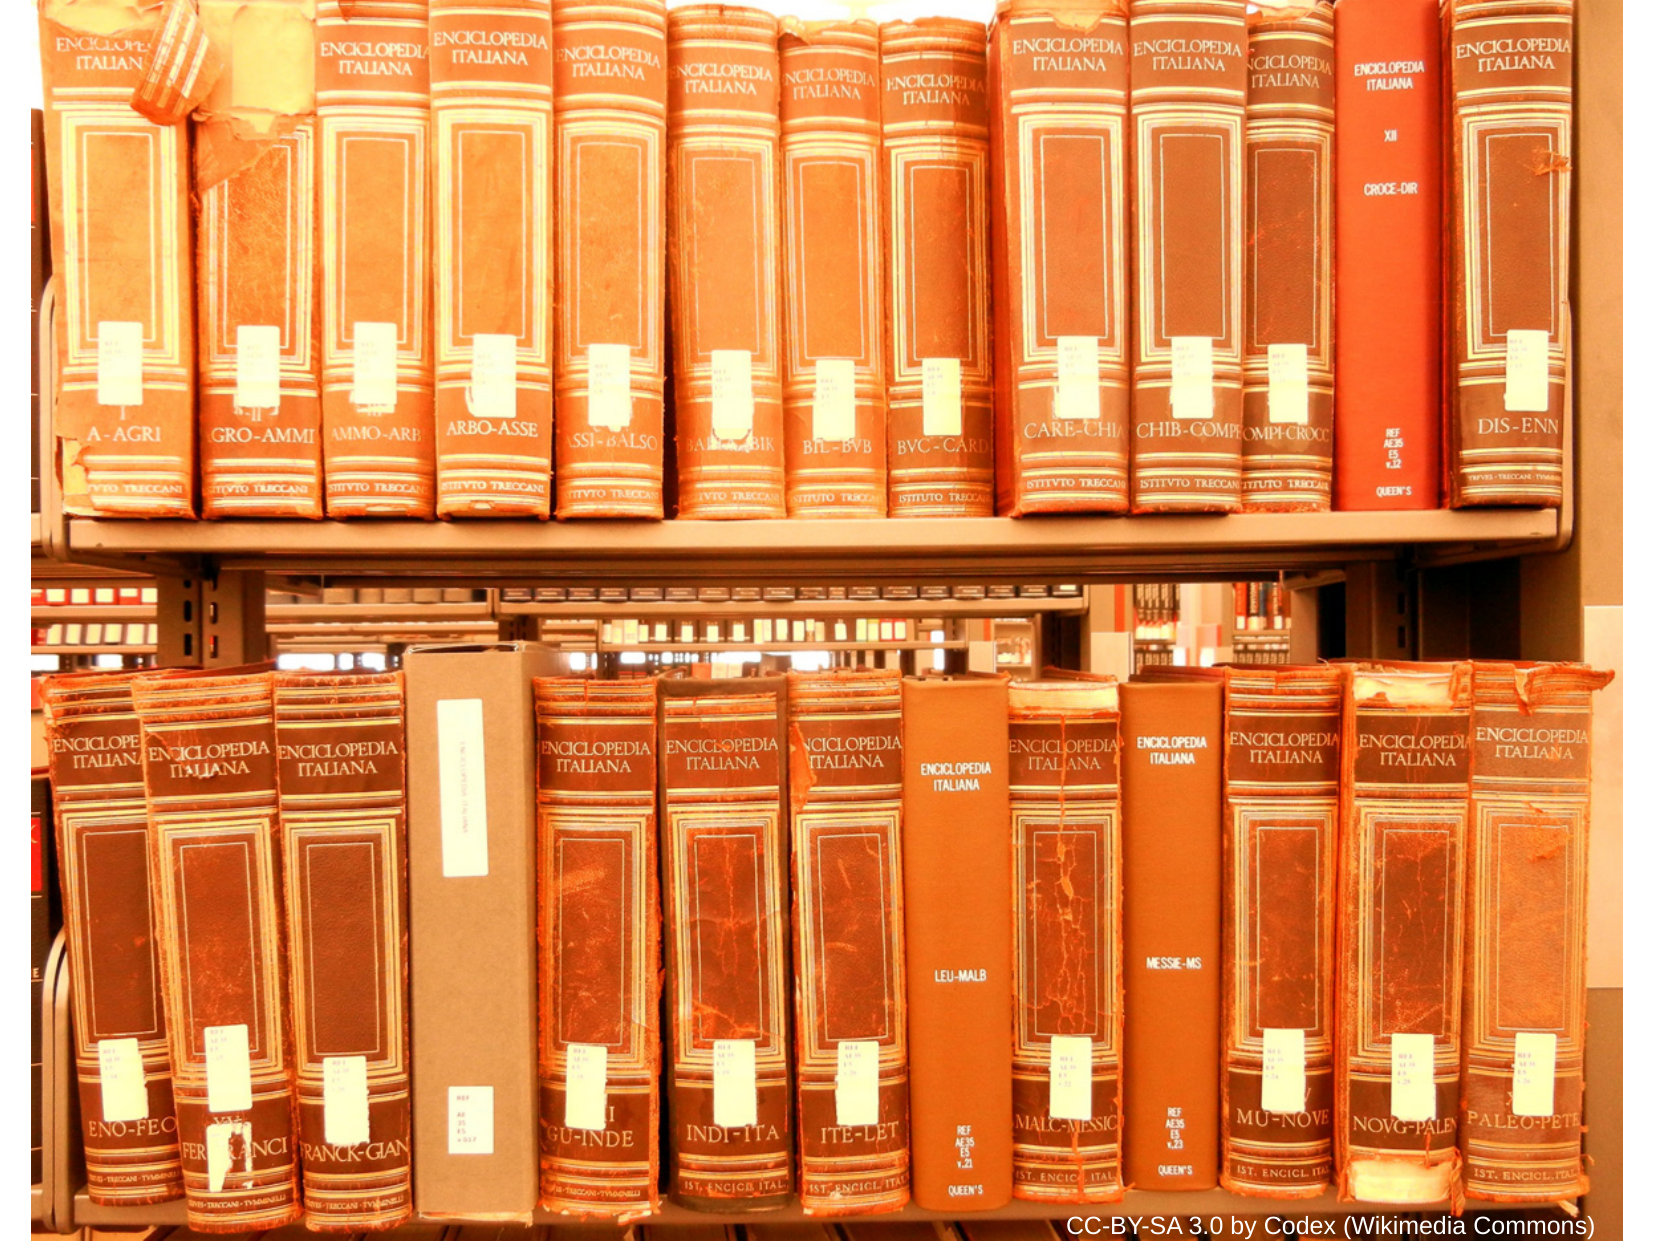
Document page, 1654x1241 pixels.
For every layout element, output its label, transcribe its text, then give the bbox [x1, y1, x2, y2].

picture [31, 0, 1623, 1241]
text_box CC-BY-SA 3.0 by Codex (Wikimedia Commons) [1051, 1204, 1613, 1241]
